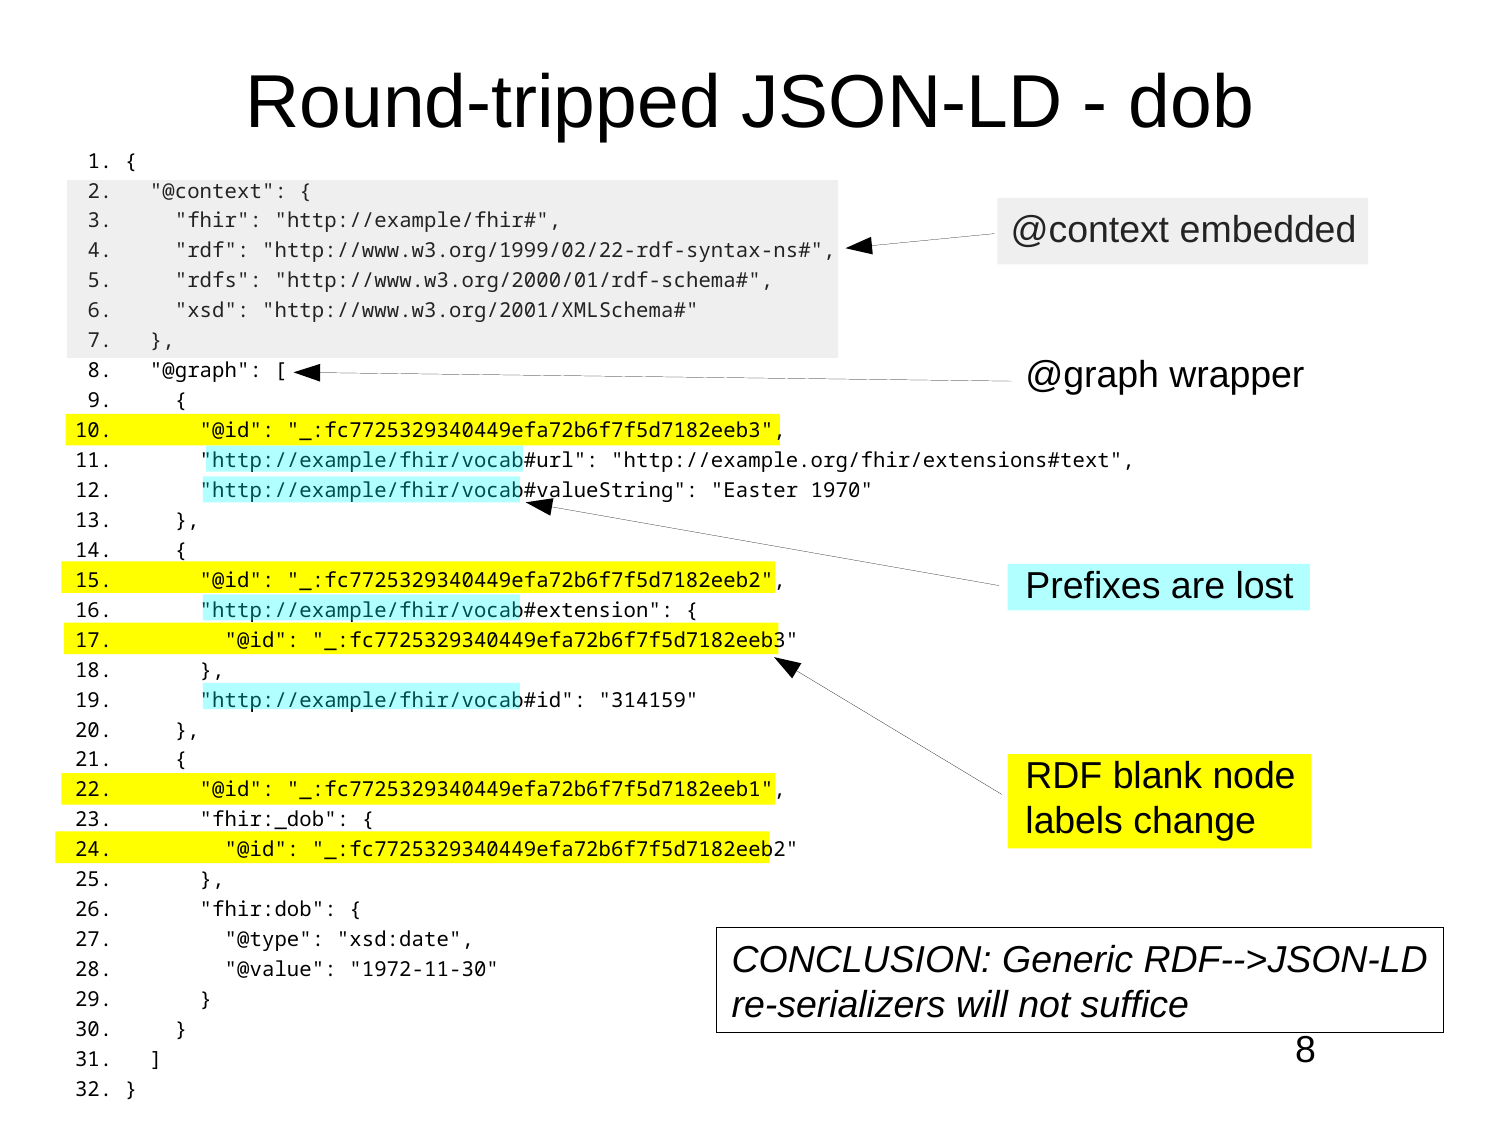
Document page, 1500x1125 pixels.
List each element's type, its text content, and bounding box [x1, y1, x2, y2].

text_box [67, 180, 839, 358]
title Round-tripped JSON-LD - dob [75, 3, 1425, 147]
text_box [202, 594, 520, 621]
text_box Prefixes are lost [1010, 553, 1309, 614]
text_box [55, 831, 75, 864]
text_box [205, 445, 523, 472]
text_box [202, 476, 520, 503]
text_box RDF blank node labels change [1010, 743, 1311, 849]
text_box [65, 413, 75, 446]
text_box CONCLUSION: Generic RDF-->JSON-LD re-serializers will not suffice [716, 927, 1444, 1033]
text_box [64, 622, 75, 655]
text_box [61, 773, 75, 805]
list 1. { 2. "@context": { 3. "fhir": "http://example/fhir#", 4. "rdf": "http://www.w3.org/1999/02/22-rdf-syntax-ns#", 5. "rdfs": "http://www.w3.org/2000/01/rdf-schema#", 6. "xsd": "http://www.w3.org/2001/XMLSchema#" 7. }, 8. "@graph": [ 9. { 10. "@id": "_:fc7725329340449efa72b6f7f5d7182eeb3", 11. "http://example/fhir/vocab#url": "http://example.org/fhir/extensions#text", 12. "http://example/fhir/vocab#valueString": "Easter 1970" 13. }, 14. { 15. "@id": "_:fc7725329340449efa72b6f7f5d7182eeb2", 16. "http://example/fhir/vocab#extension": { 17. "@id": "_:fc7725329340449efa72b6f7f5d7182eeb3" 18. }, 19. "http://example/fhir/vocab#id": "314159" 20. }, 21. { 22. "@id": "_:fc7725329340449efa72b6f7f5d7182eeb1", 23. "fhir:_dob": { 24. "@id": "_:fc7725329340449efa72b6f7f5d7182eeb2" 25. }, 26. "fhir:dob": { 27. "@type": "xsd:date", 28. "@value": "1972-11-30" 29. } 30. } 31. ] 32. } [75, 147, 1491, 1102]
text_box [202, 682, 520, 710]
text_box [997, 197, 1369, 265]
text_box @graph wrapper [1010, 342, 1320, 403]
text_box [61, 561, 75, 593]
